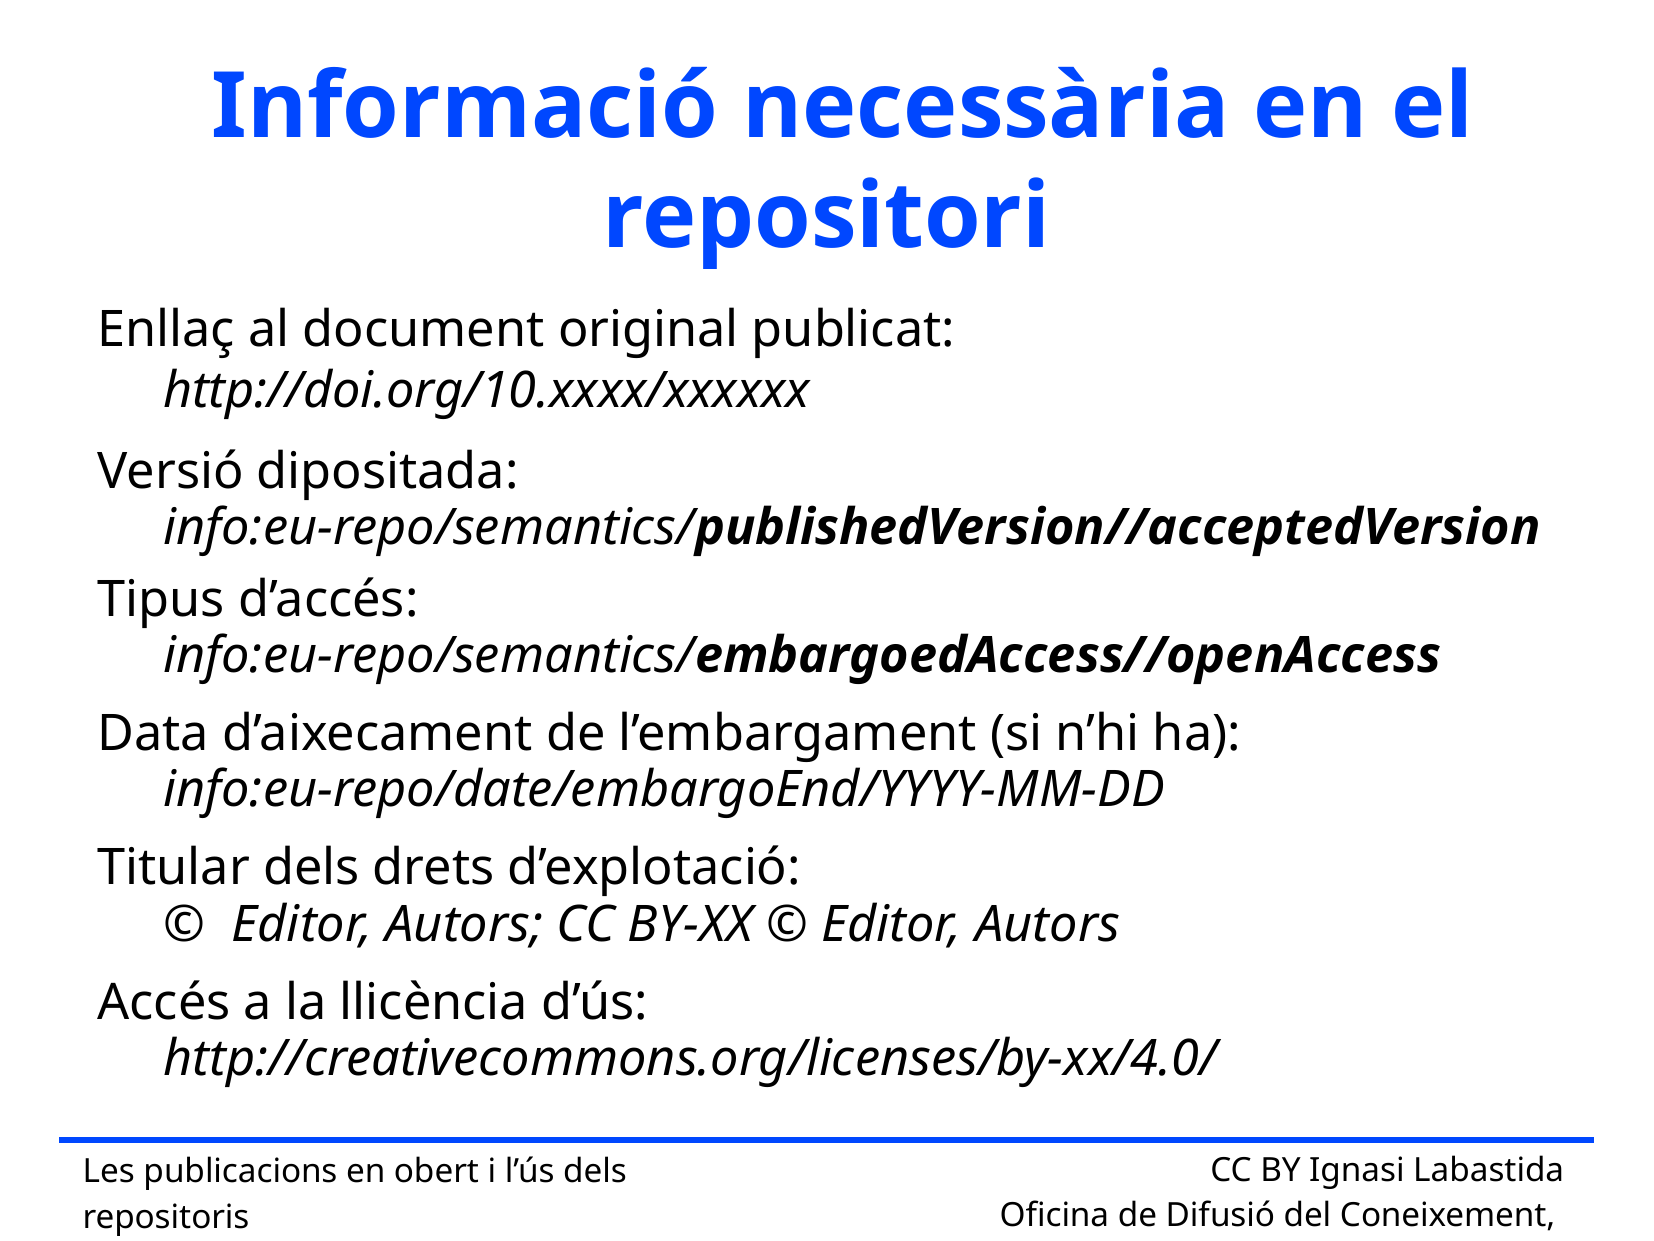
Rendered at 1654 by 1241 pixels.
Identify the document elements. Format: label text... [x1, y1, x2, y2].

title Informació necessària en el repositori [82, 38, 1571, 267]
list Enllaç al document original publicat: http://doi.org/10.xxxx/xxxxxx Versió dipositada: info:eu-repo/semantics/publishedVersion//acceptedVersion Tipus d’accés: info:eu-repo/semantics/embargoedAccess//openAccess Data d’aixecament de l’embargament (si n’hi ha): info:eu-repo/date/embargoEnd/YYYY-MM-DD Titular dels drets d’explotació: © Editor, Autors; CC BY-XX © Editor, Autors Accés a la llicència d’ús: http://creativecommons.org/licenses/by-xx/4.0/ [82, 289, 1571, 1108]
